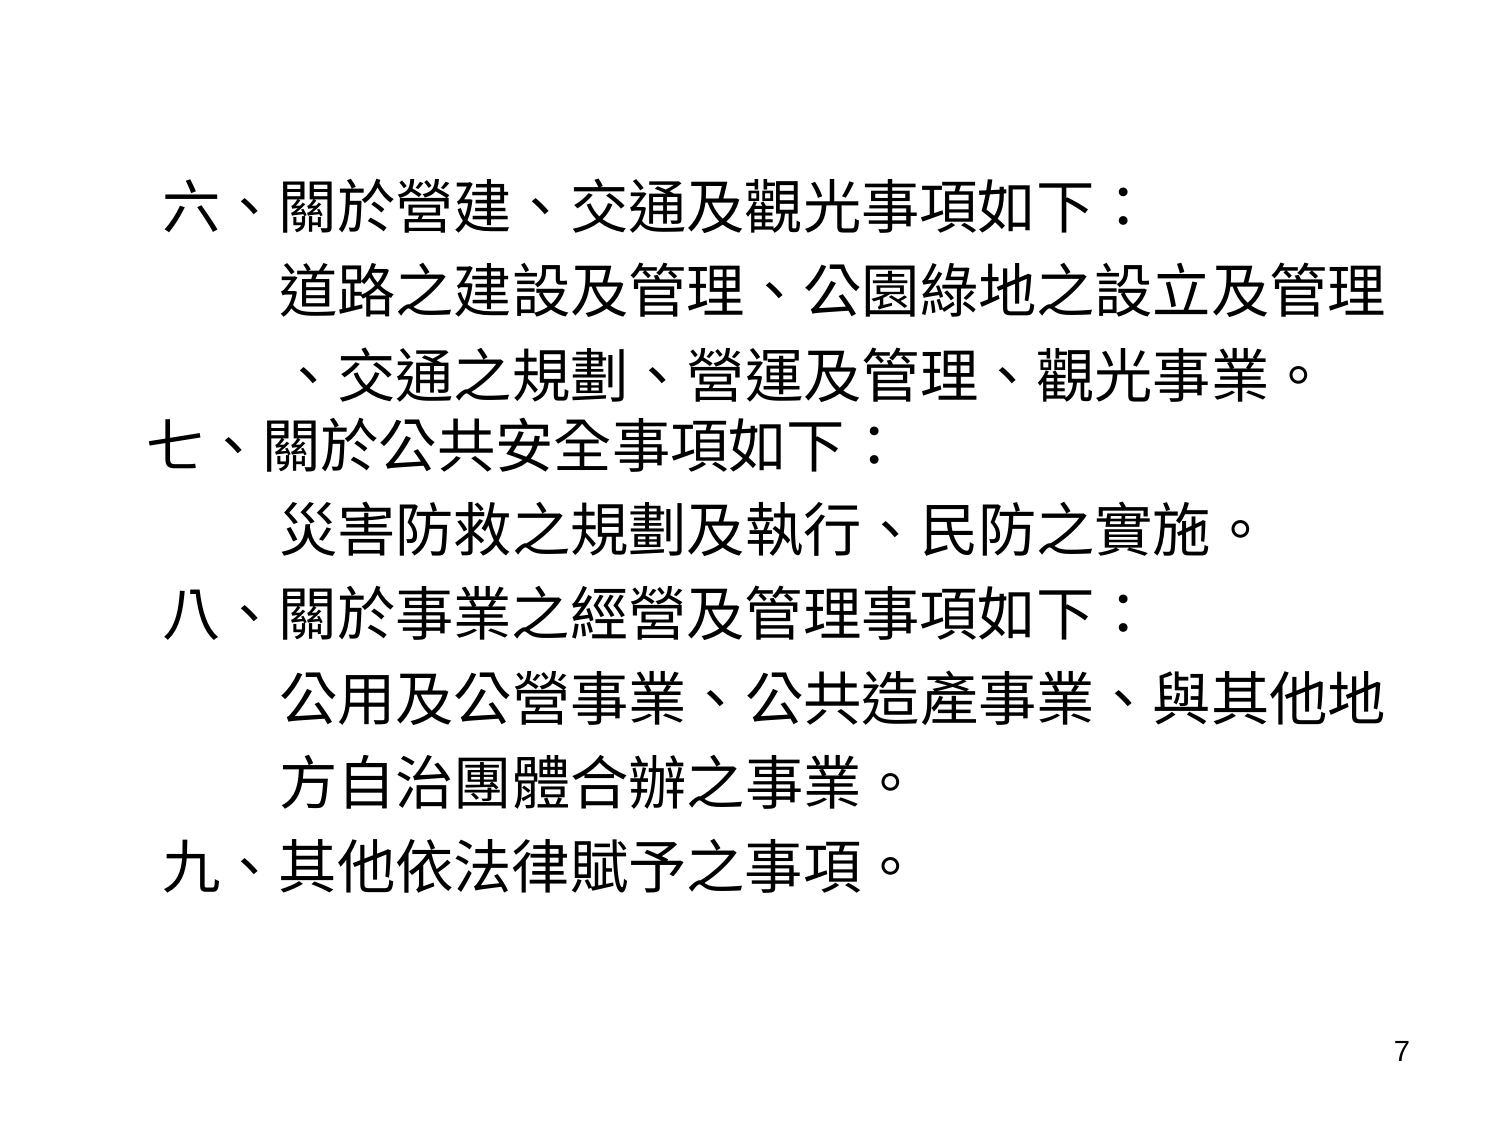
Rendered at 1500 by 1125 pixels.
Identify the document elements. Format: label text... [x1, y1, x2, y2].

list 六、關於營建、交通及觀光事項如下： 道路之建設及管理、公園綠地之設立及管理 、交通之規劃、營運及管理、觀光事業。 七、關於公共安全事項如下： 災害防救之規劃及執行、民防之實施。 八、關於事業之經營及管理事項如下： 公用及公營事業、公共造產事業、與其他地 方自治團體合辦之事業。 九、其他依法律賦予之事項。 [75, 78, 1426, 1005]
